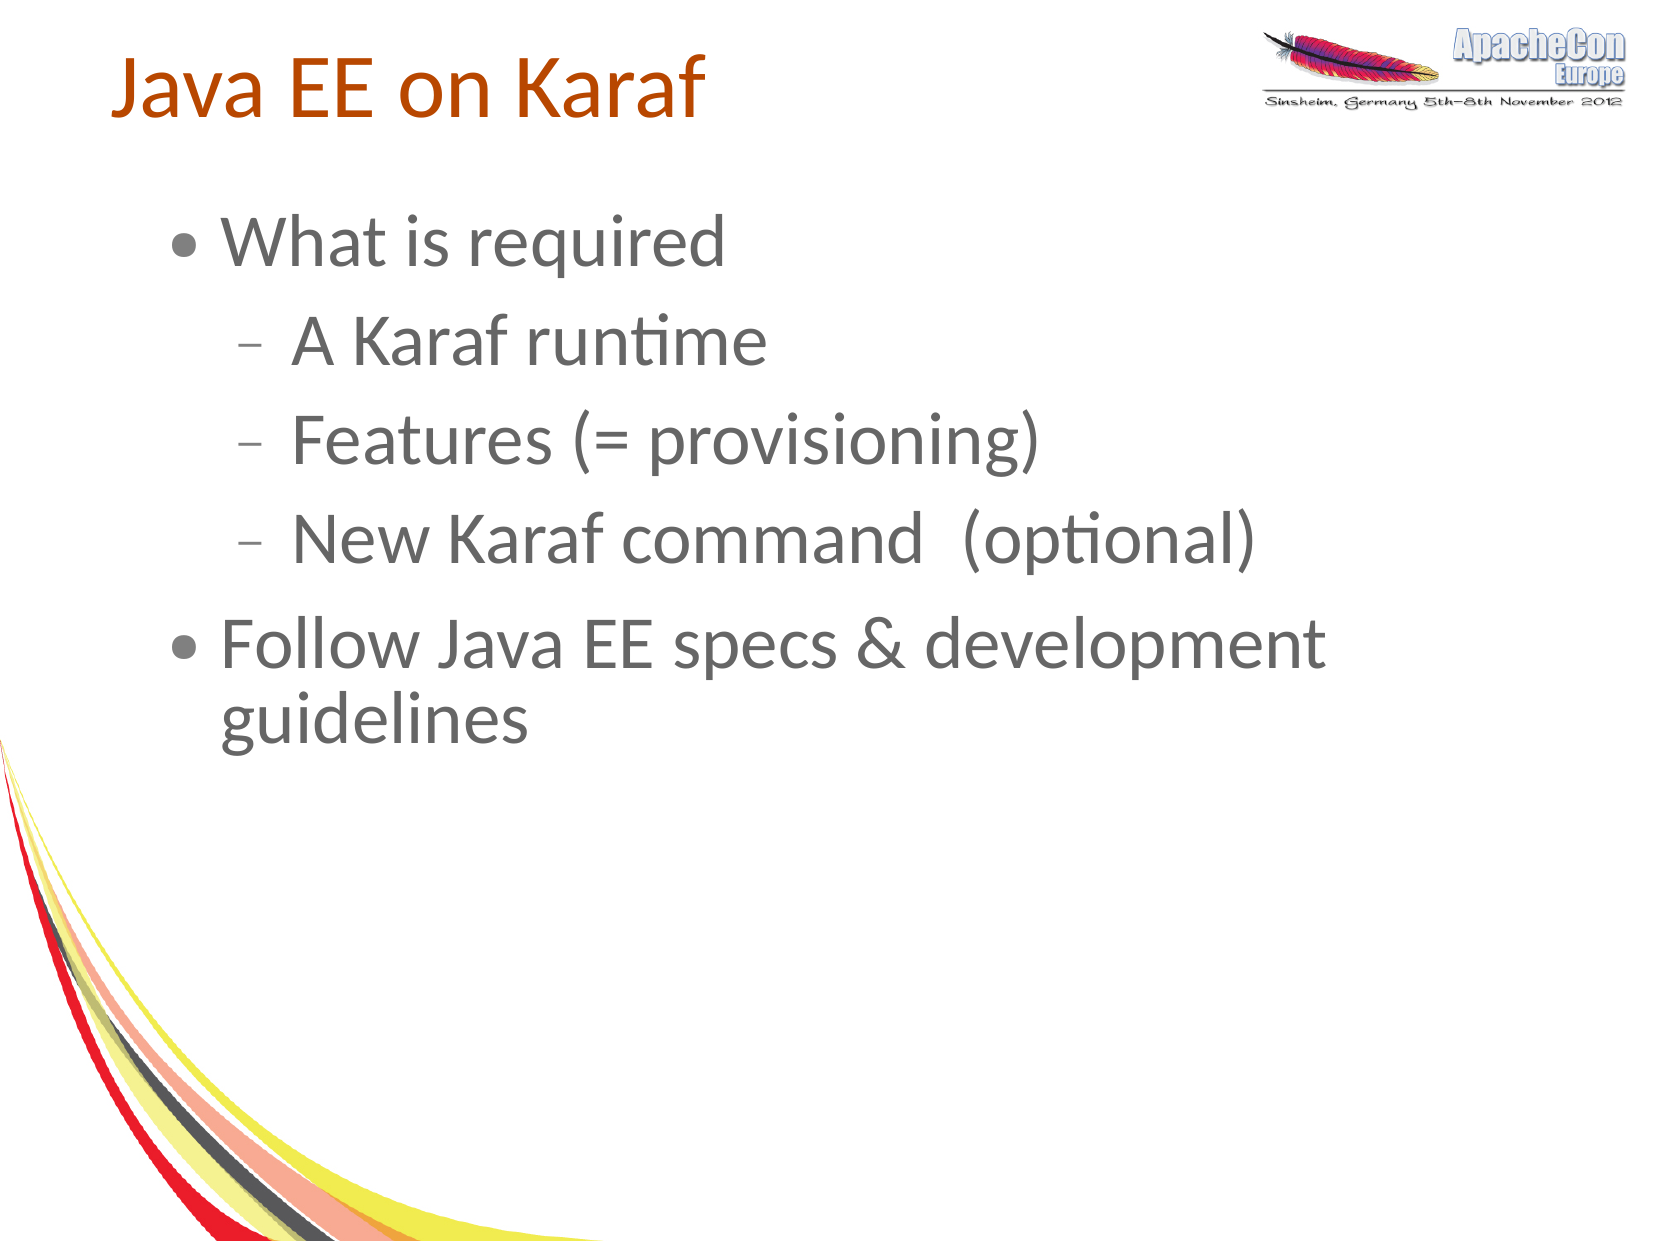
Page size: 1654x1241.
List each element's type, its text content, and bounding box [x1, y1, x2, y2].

list What is required A Karaf runtime Features (= provisioning) New Karaf command (optional) Follow Java EE specs & development guidelines [150, 210, 1591, 1126]
picture [0, 0, 1654, 1241]
title Java EE on Karaf [51, 38, 1411, 151]
